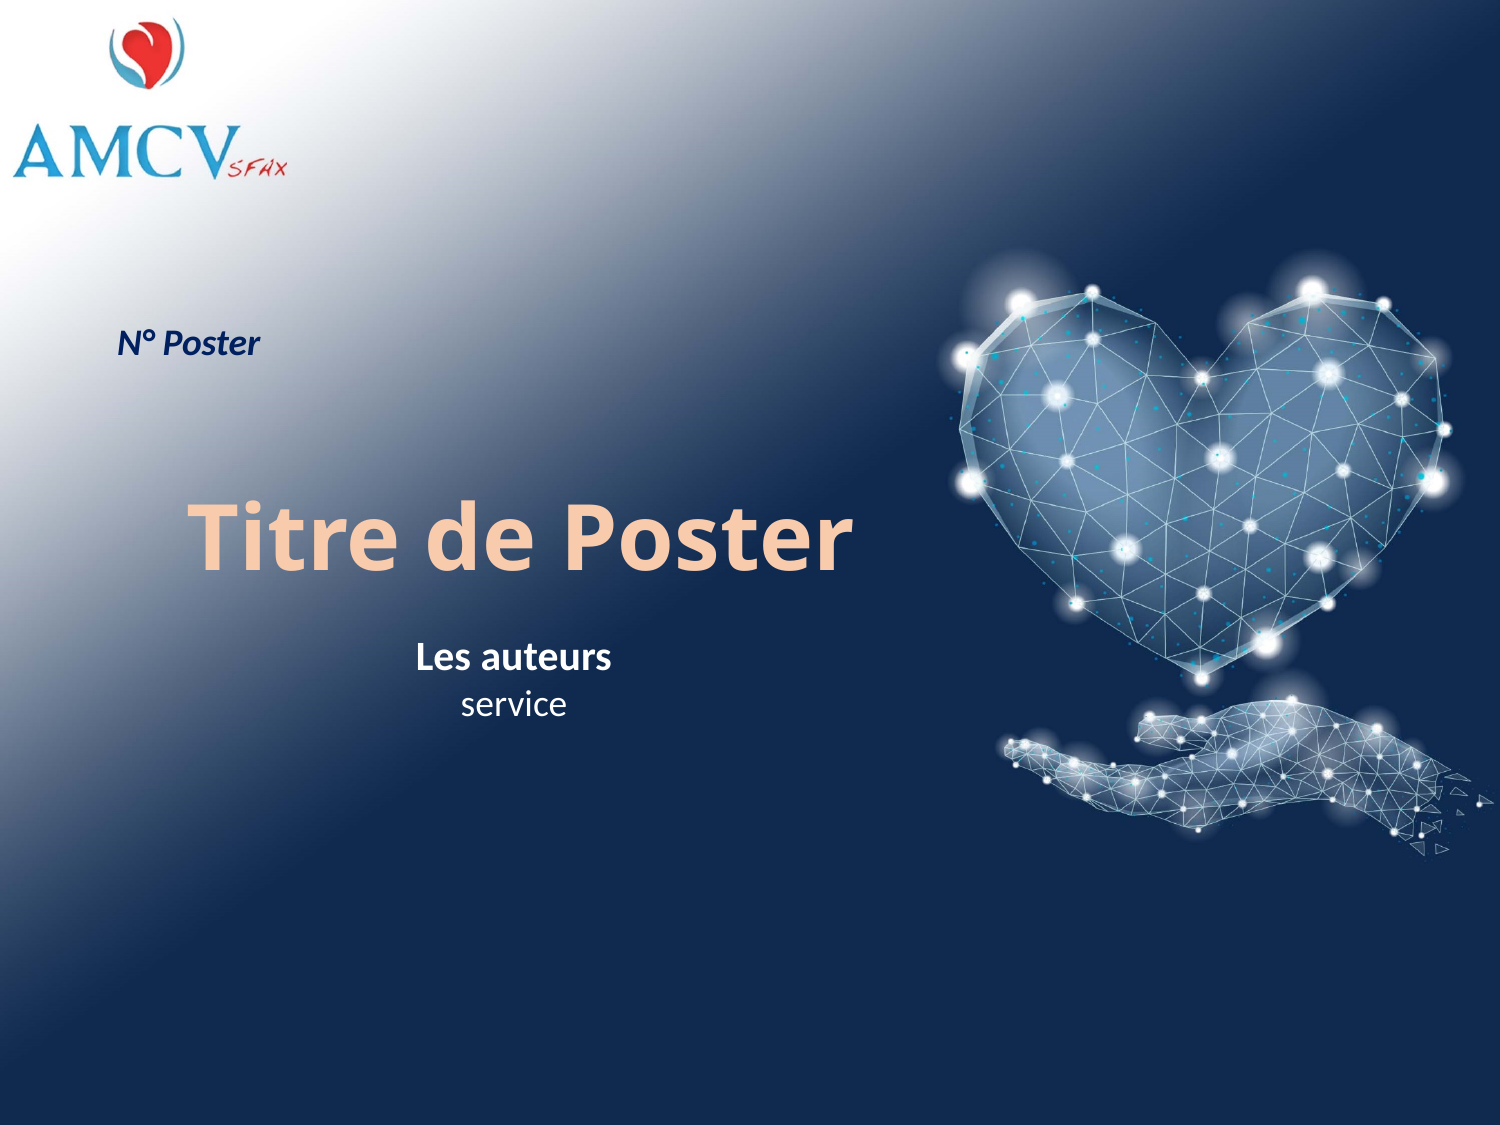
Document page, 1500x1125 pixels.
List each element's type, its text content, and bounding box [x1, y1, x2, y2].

text_box Titre de Poster [20, 416, 976, 577]
text_box Les auteurs service [173, 621, 855, 733]
text_box N° Poster [93, 310, 378, 371]
picture [0, 0, 1500, 1125]
